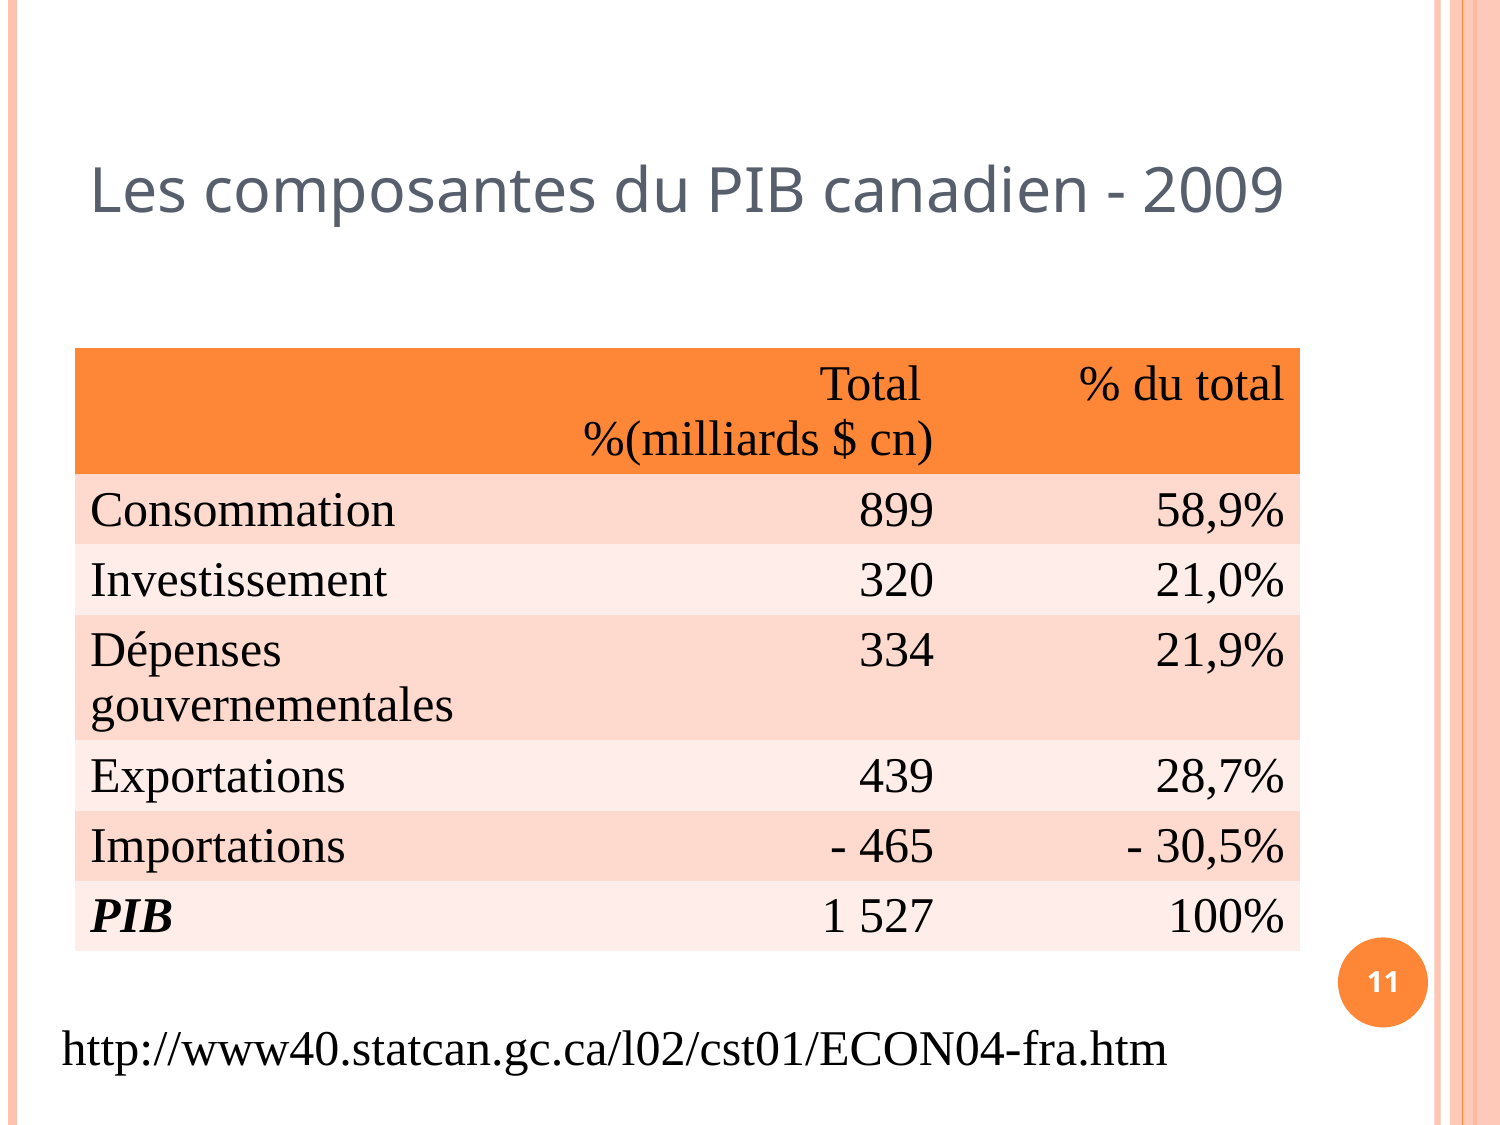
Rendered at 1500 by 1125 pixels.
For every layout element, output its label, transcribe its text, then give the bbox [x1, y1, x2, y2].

text_box http://www40.statcan.gc.ca/l02/cst01/ECON04-fra.htm [46, 1007, 1383, 1083]
table_cell 100% [949, 881, 1300, 951]
table_cell 28,7% [949, 740, 1300, 811]
table_header % du total [949, 348, 1300, 474]
table_header Total %(milliards $ cn) [539, 348, 949, 474]
table_cell 320 [539, 544, 949, 615]
table_cell Importations [75, 811, 539, 881]
table_cell 21,0% [949, 544, 1300, 615]
table_header [75, 348, 539, 474]
table_cell Exportations [75, 740, 539, 811]
table_cell 899 [539, 474, 949, 544]
table_cell - 465 [539, 811, 949, 881]
table_cell Consommation [75, 474, 539, 544]
table_cell 334 [539, 615, 949, 740]
table_cell - 30,5% [949, 811, 1300, 881]
table_cell 1 527 [539, 881, 949, 951]
table_cell 58,9% [949, 474, 1300, 544]
table_cell Dépenses gouvernementales [75, 615, 539, 740]
table_cell 21,9% [949, 615, 1300, 740]
slide_number <numéro> [1333, 940, 1434, 1027]
table_cell Investissement [75, 544, 539, 615]
title Les composantes du PIB canadien - 2009 [75, 45, 1442, 233]
table_cell 439 [539, 740, 949, 811]
table_cell PIB [75, 881, 539, 951]
